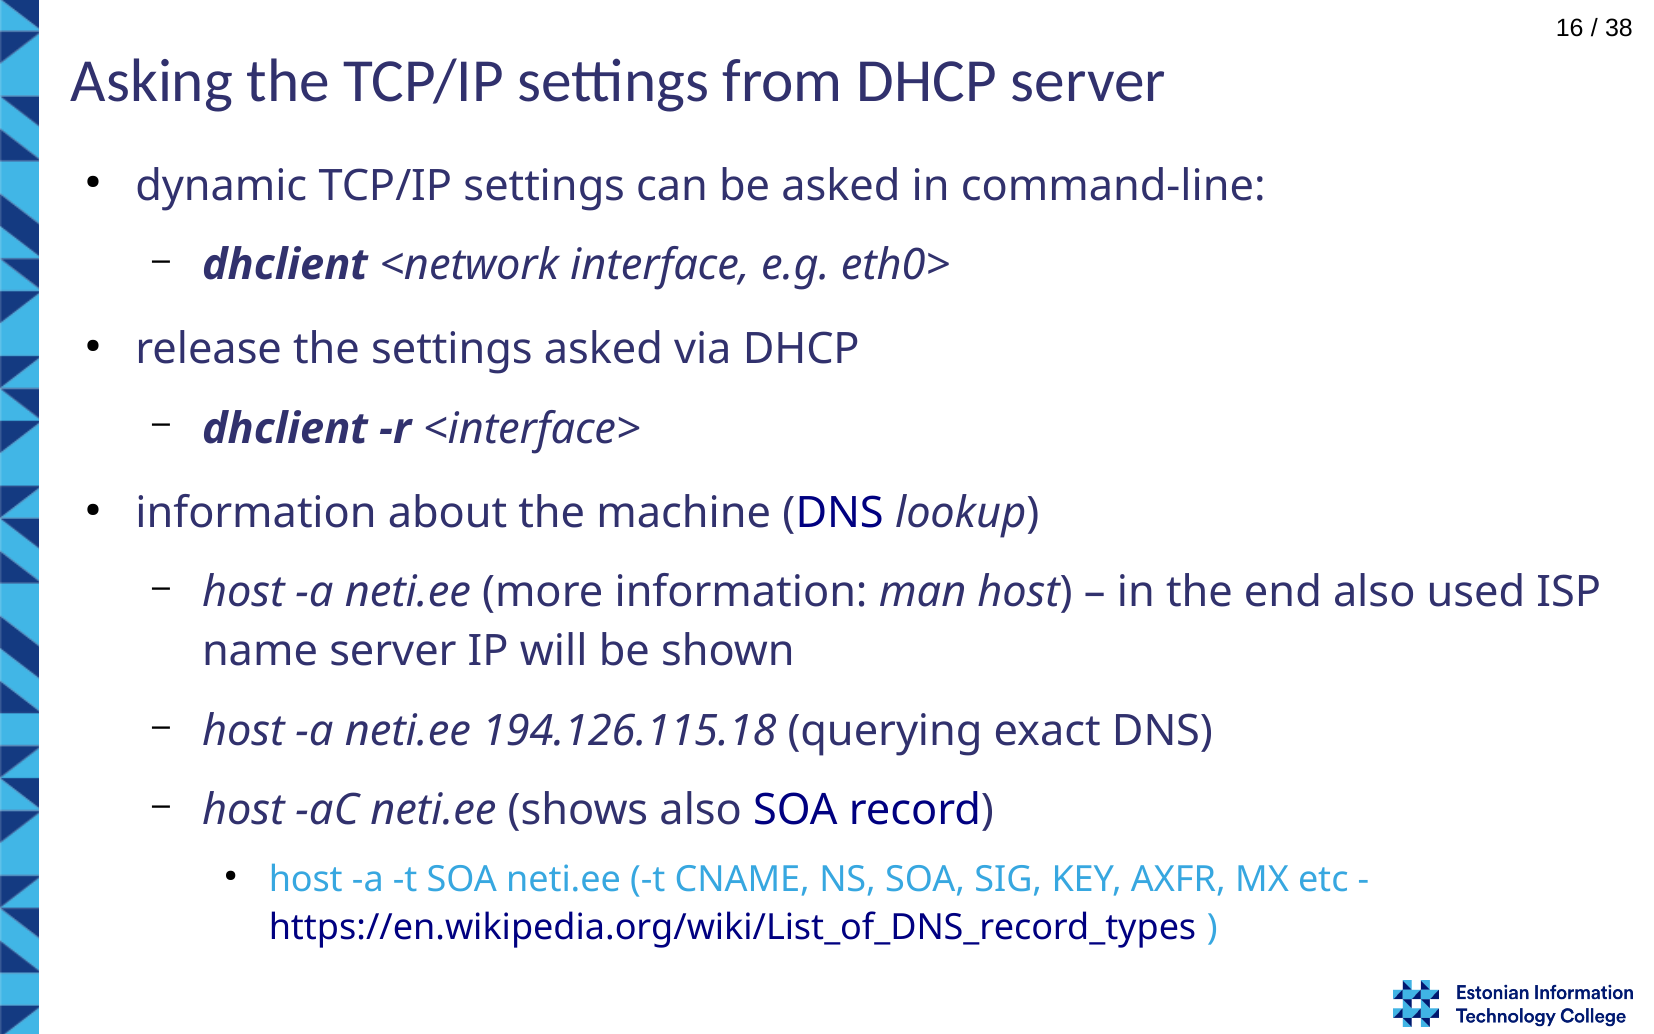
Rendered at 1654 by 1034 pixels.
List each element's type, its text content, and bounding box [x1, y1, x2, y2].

picture [1393, 980, 1633, 1027]
list dynamic TCP/IP settings can be asked in command-line: dhclient <network interface, e.g. eth0> release the settings asked via DHCP dhclient -r <interface> information about the machine (DNS lookup) host -a neti.ee (more information: man host) – in the end also used ISP name server IP will be shown host -a neti.ee 194.126.115.18 (querying exact DNS) host -aC neti.ee (shows also SOA record) host -a -t SOA neti.ee (-t CNAME, NS, SOA, SIG, KEY, AXFR, MX etc - https://en.wikipedia.org/wiki/List_of_DNS_record_types ) [68, 153, 1630, 957]
title Asking the TCP/IP settings from DHCP server [70, 41, 1630, 130]
